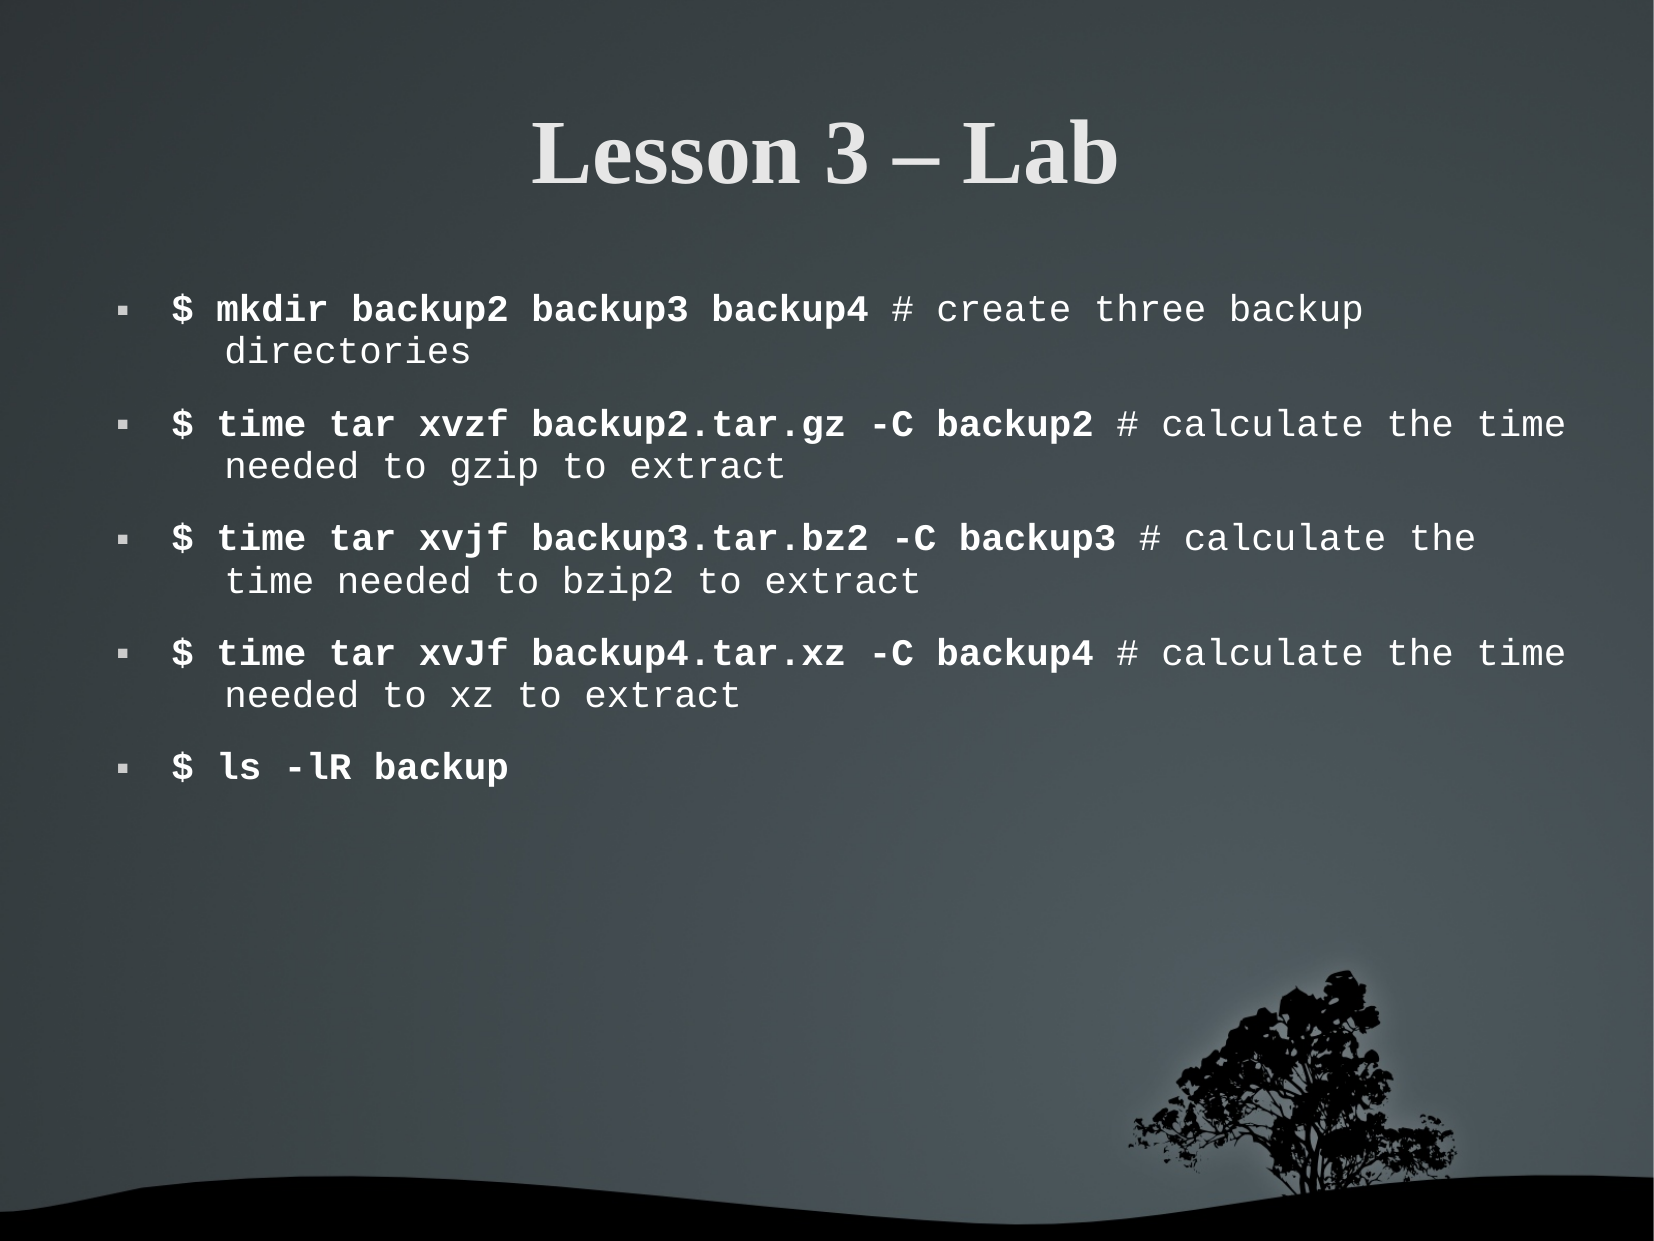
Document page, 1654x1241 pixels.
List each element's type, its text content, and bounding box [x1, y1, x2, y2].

title Lesson 3 – Lab [82, 49, 1571, 257]
picture [0, 0, 1654, 1241]
list $ mkdir backup2 backup3 backup4 # create three backup directories $ time tar xvzf backup2.tar.gz -C backup2 # calculate the time needed to gzip to extract $ time tar xvjf backup3.tar.bz2 -C backup3 # calculate the time needed to bzip2 to extract $ time tar xvJf backup4.tar.xz -C backup4 # calculate the time needed to xz to extract $ ls -lR backup [82, 290, 1571, 1109]
